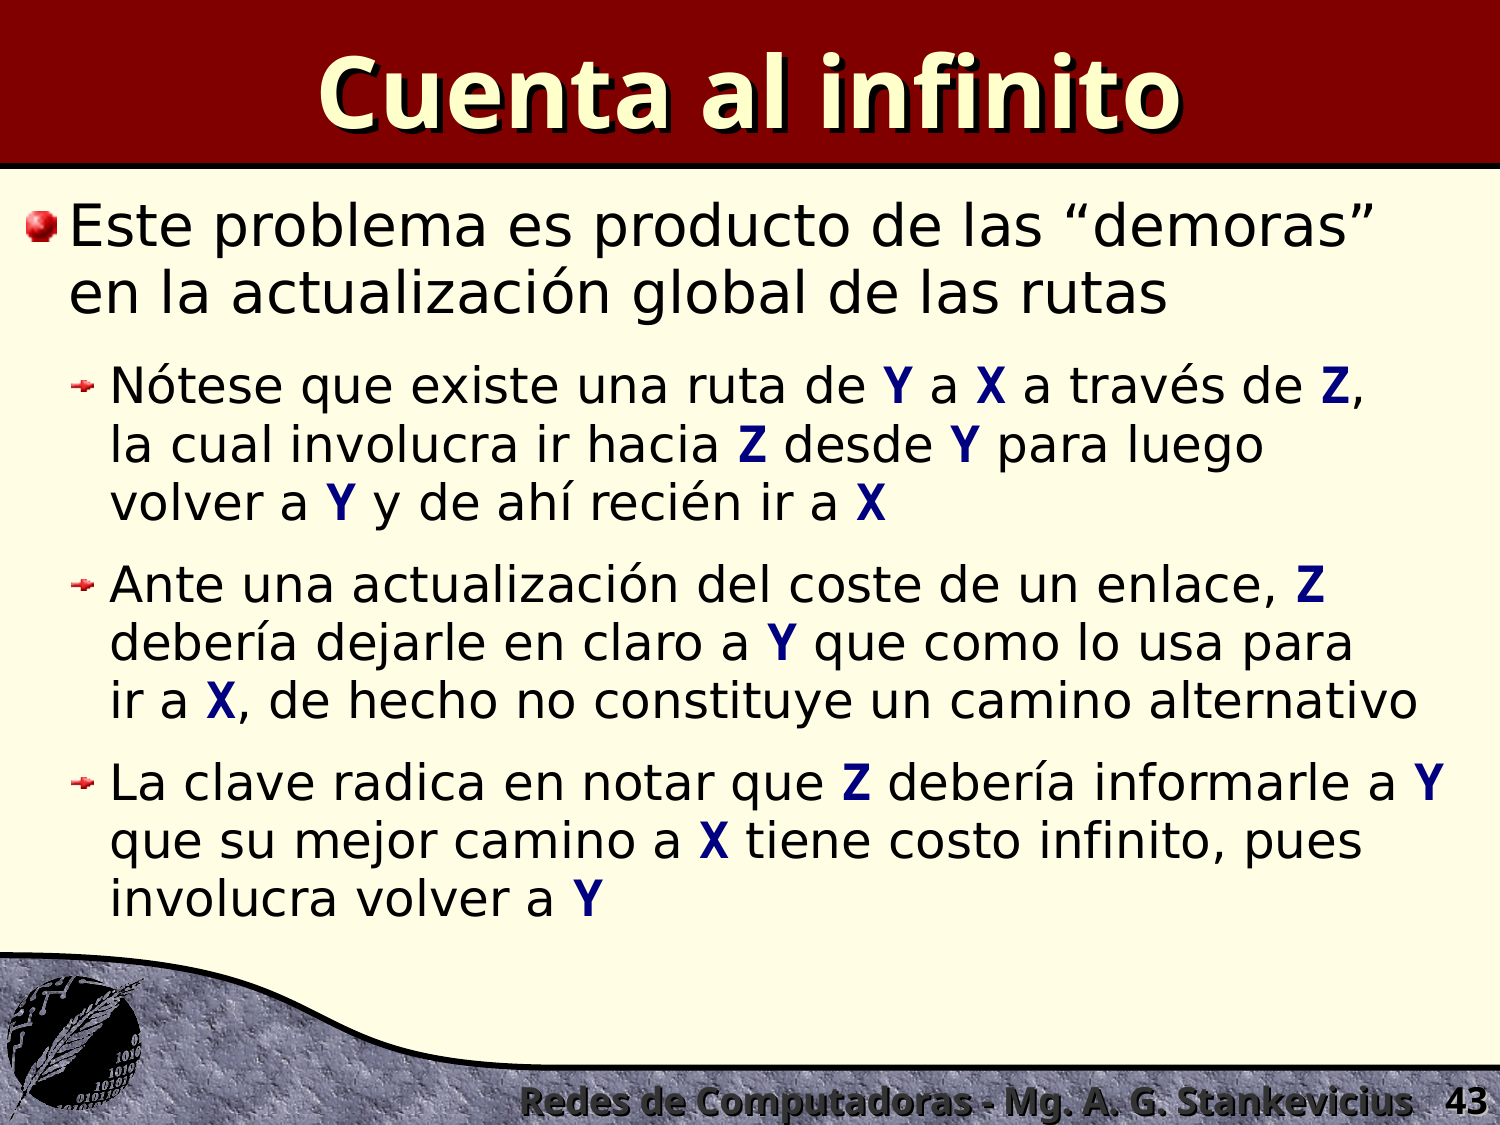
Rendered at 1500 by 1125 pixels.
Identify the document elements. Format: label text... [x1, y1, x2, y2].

list Este problema es producto de las “demoras” en la actualización global de las rutas Nótese que existe una ruta de Y a X a través de Z, la cual involucra ir hacia Z desde Y para luego volver a Y y de ahí recién ir a X Ante una actualización del coste de un enlace, Z debería dejarle en claro a Y que como lo usa para ir a X, de hecho no constituye un camino alternativo La clave radica en notar que Z debería informarle a Y que su mejor camino a X tiene costo infinito, pues involucra volver a Y [11, 192, 1486, 987]
picture [790, 1100, 795, 1110]
picture [1047, 1100, 1054, 1110]
picture [0, 959, 1500, 1125]
title Cuenta al infinito [15, 5, 1485, 160]
